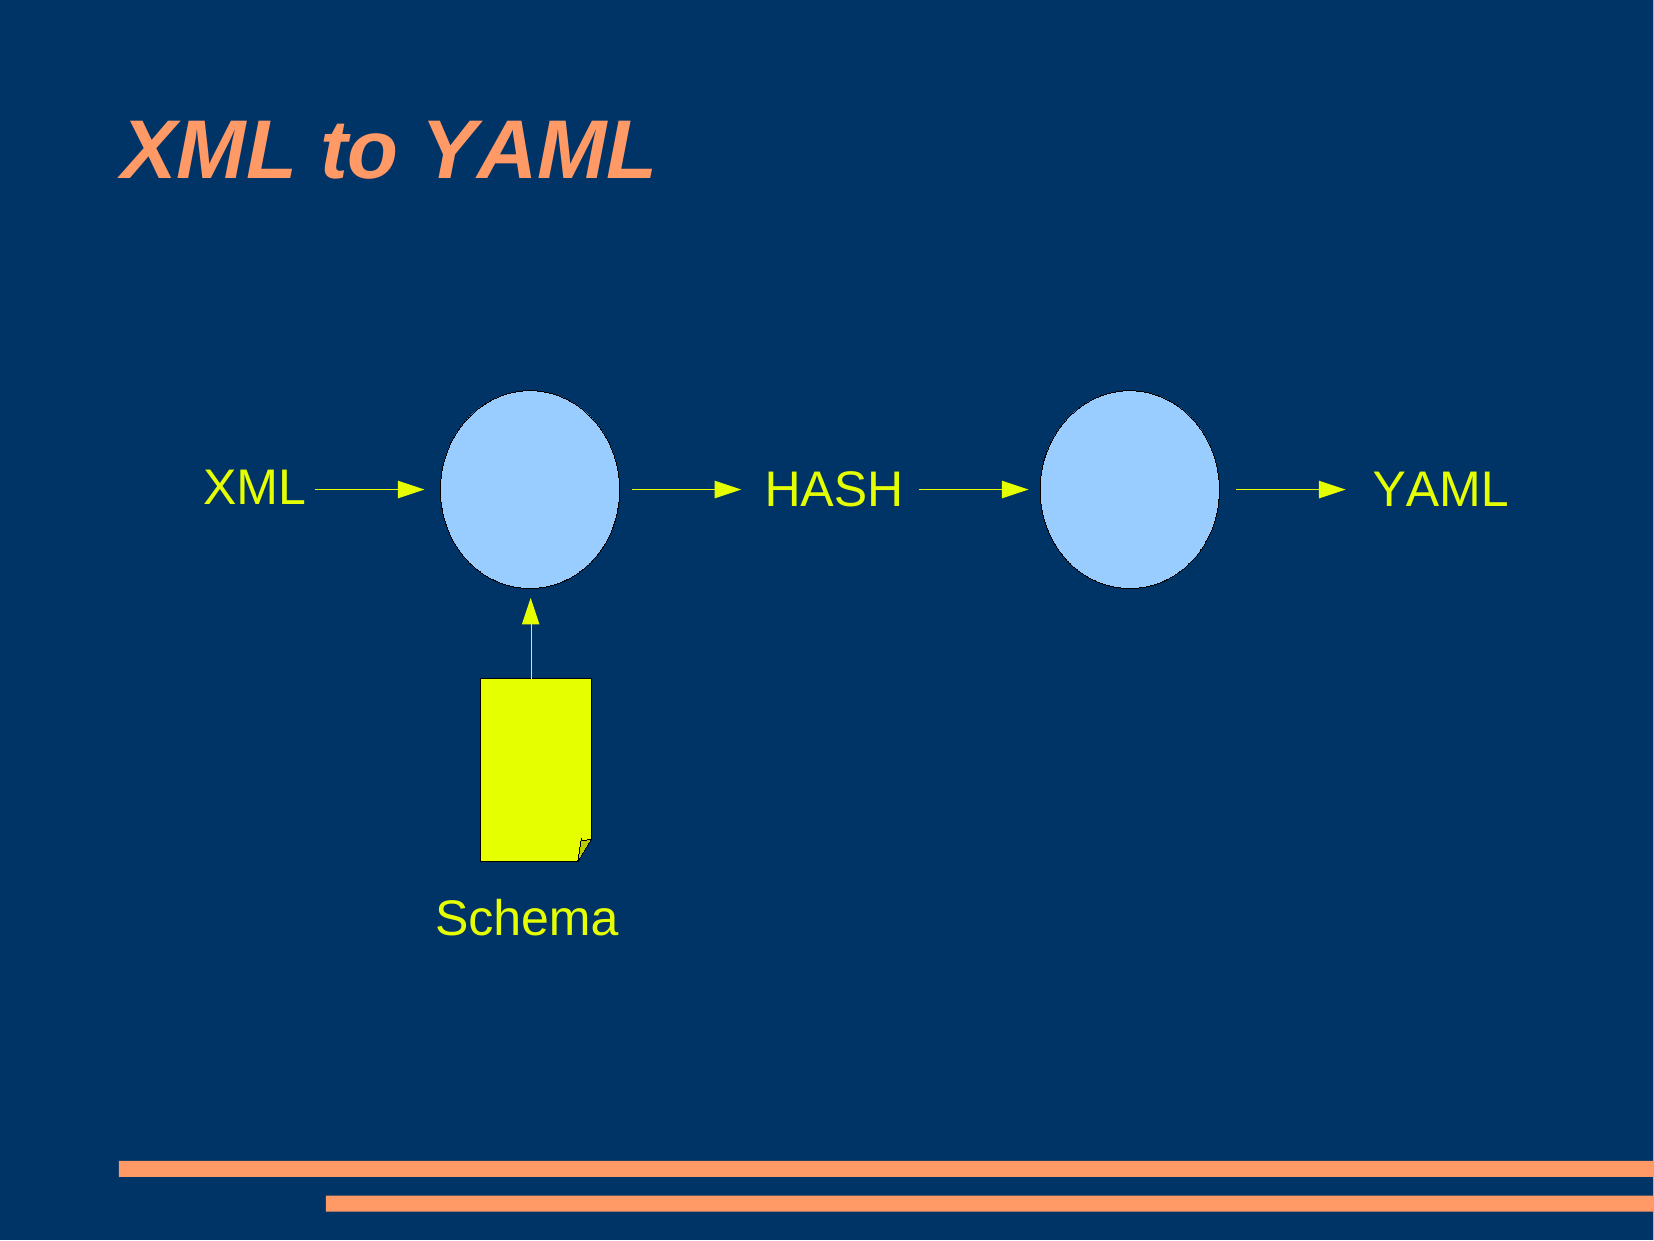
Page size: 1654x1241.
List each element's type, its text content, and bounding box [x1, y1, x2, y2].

text_box [440, 390, 620, 589]
text_box XML [188, 452, 321, 523]
text_box [480, 678, 592, 862]
title XML to YAML [121, 46, 1534, 254]
text_box [1040, 390, 1220, 589]
text_box YAML [1357, 454, 1524, 525]
text_box Schema [420, 882, 634, 953]
text_box HASH [749, 454, 919, 525]
